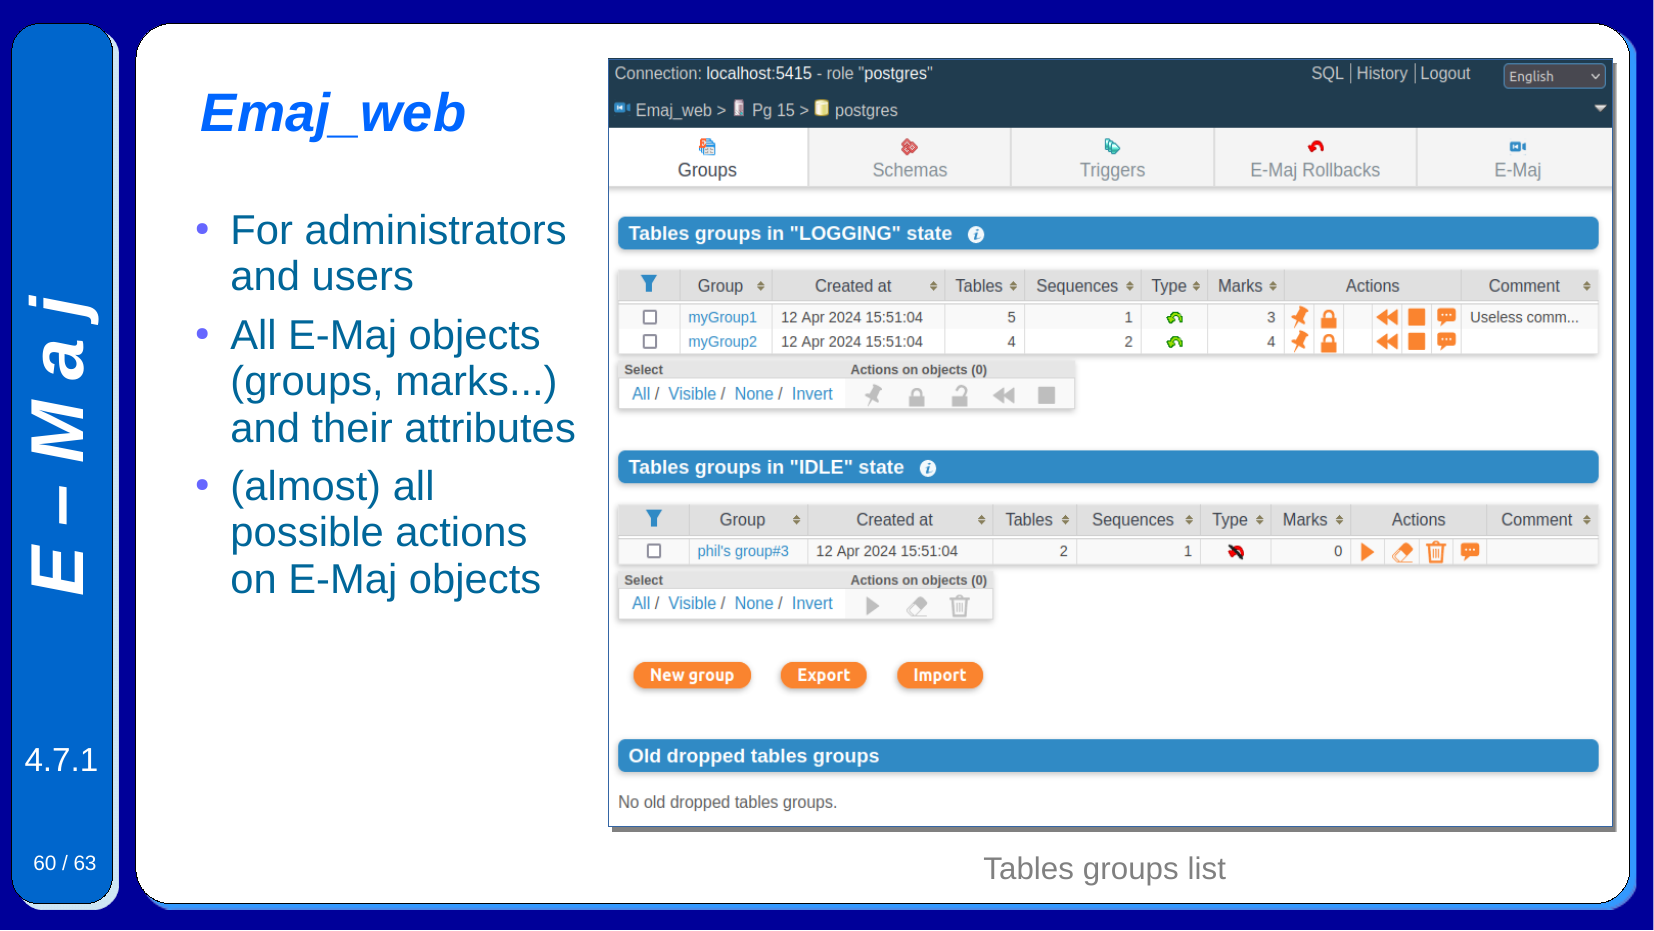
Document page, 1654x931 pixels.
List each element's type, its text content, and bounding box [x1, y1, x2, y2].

text_box Tables groups list [968, 844, 1247, 895]
picture [608, 58, 1613, 827]
title Emaj_web [200, 34, 1575, 191]
list For administrators and users All E-Maj objects (groups, marks...) and their attributes (almost) all possible actions on E-Maj objects [177, 206, 579, 697]
